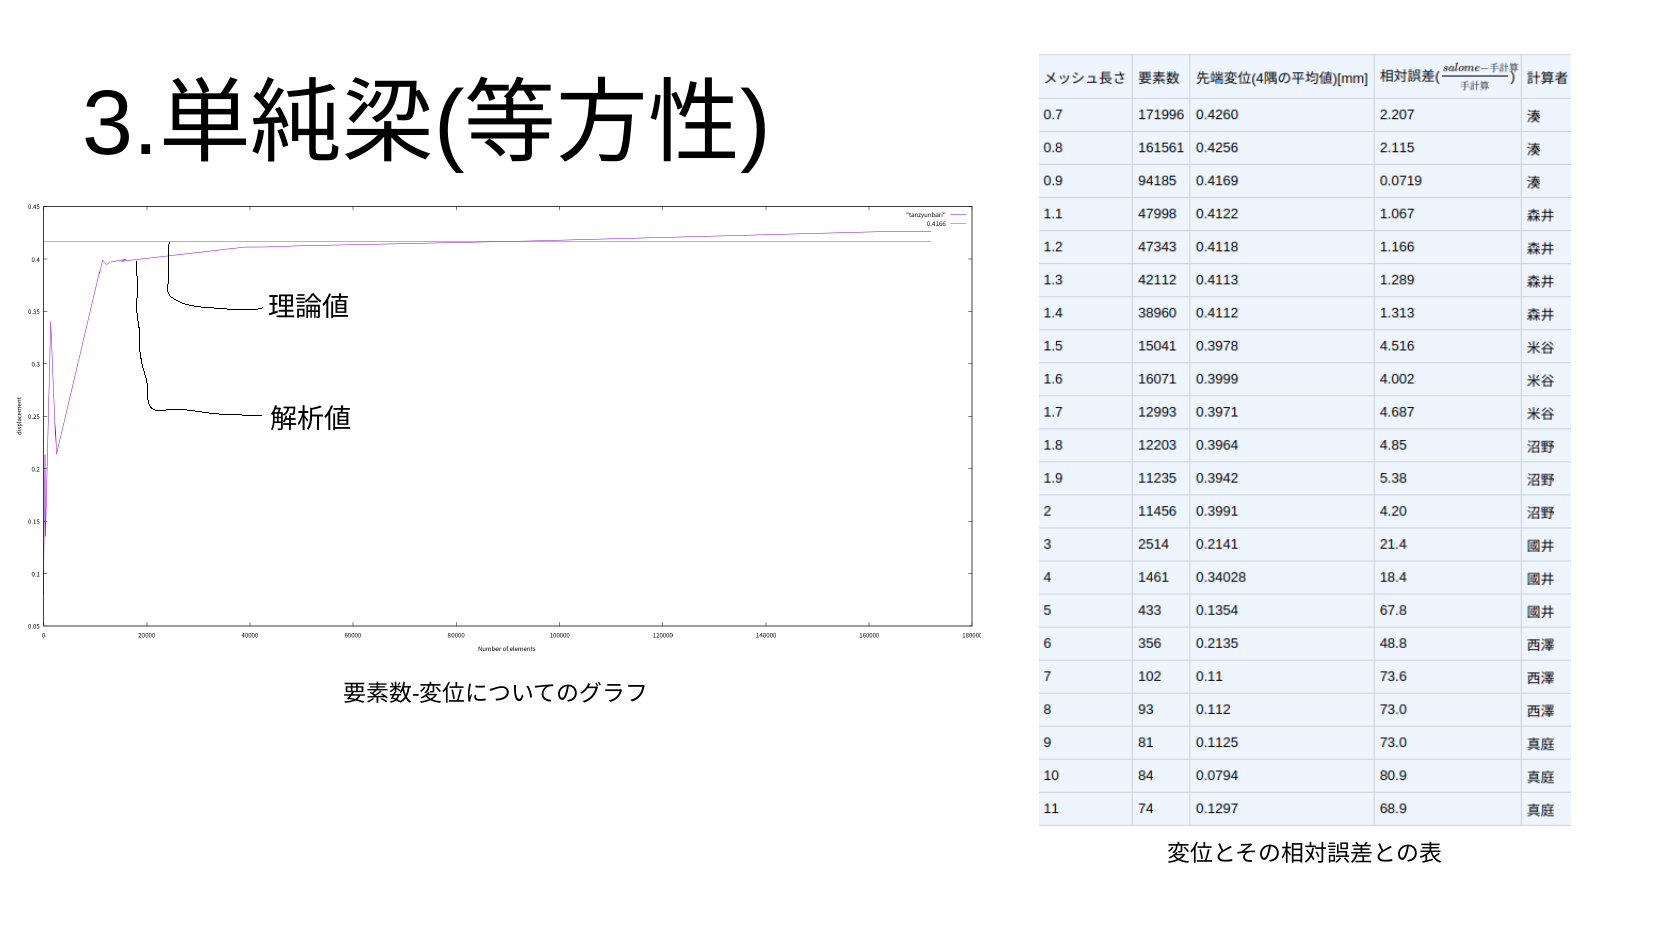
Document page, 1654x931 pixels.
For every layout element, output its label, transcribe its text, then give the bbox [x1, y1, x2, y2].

picture [1039, 51, 1571, 824]
title 3.単純梁(等方性) [82, 37, 1571, 193]
text_box 要素数-変位についてのグラフ [11, 664, 981, 733]
text_box 解析値 [255, 389, 367, 444]
text_box 理論値 [253, 277, 365, 332]
text_box 変位とその相対誤差との表 [1039, 824, 1571, 879]
picture [11, 197, 981, 654]
